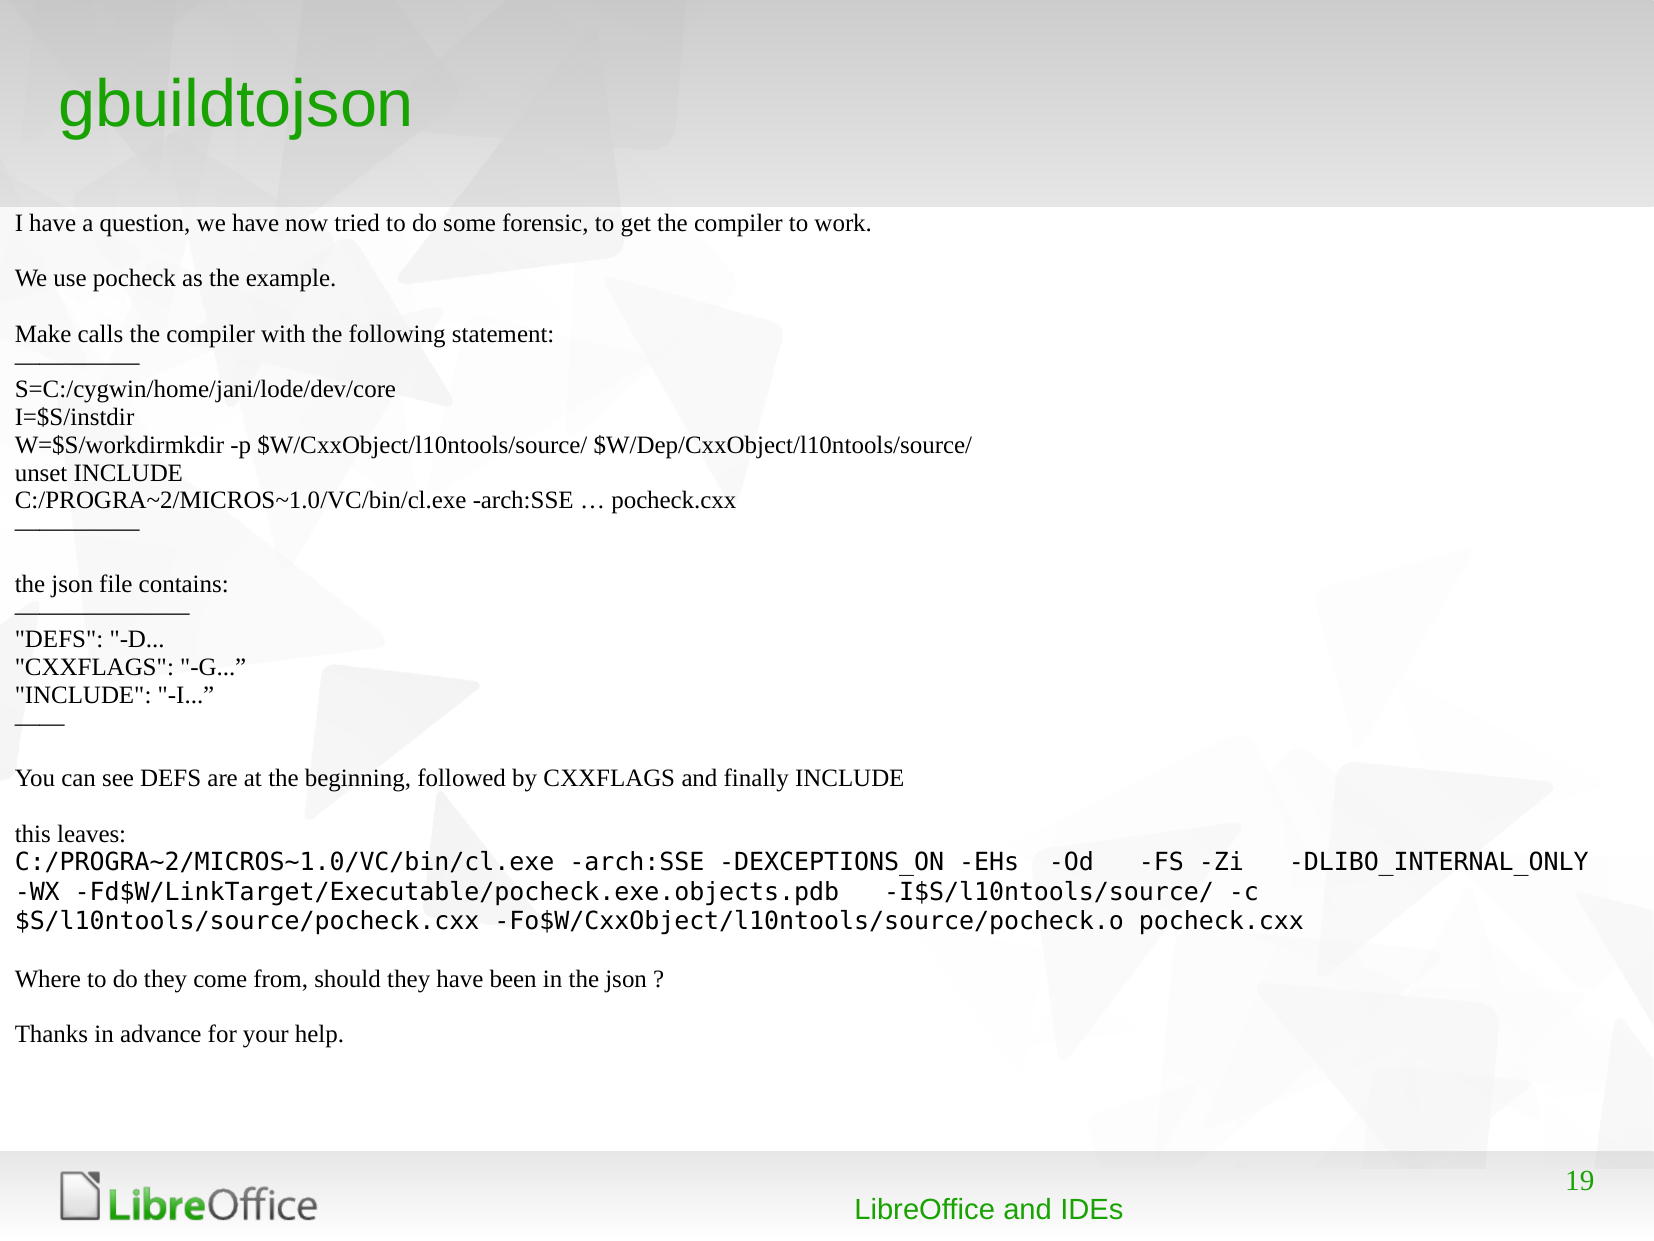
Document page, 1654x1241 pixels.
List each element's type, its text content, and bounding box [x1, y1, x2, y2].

picture [41, 1152, 337, 1240]
picture [915, 548, 1654, 1169]
title gbuildtojson [59, 29, 1595, 178]
text_box I have a question, we have now tried to do some forensic, to get the compiler to work. We use pocheck as the example. Make calls the compiler with the following statement: ————— S=C:/cygwin/home/jani/lode/dev/core I=$S/instdir W=$S/workdirmkdir -p $W/CxxObject/l10ntools/source/ $W/Dep/CxxObject/l10ntools/source/ unset INCLUDE C:/PROGRA~2/MICROS~1.0/VC/bin/cl.exe -arch:SSE … pocheck.cxx ————— the json file contains: ——————— "DEFS": "-D... "CXXFLAGS": "-G...” "INCLUDE": "-I...” —— You can see DEFS are at the beginning, followed by CXXFLAGS and finally INCLUDE this leaves: C:/PROGRA~2/MICROS~1.0/VC/bin/cl.exe -arch:SSE -DEXCEPTIONS_ON -EHs -Od -FS -Zi -DLIBO_INTERNAL_ONLY -WX -Fd$W/LinkTarget/Executable/pocheck.exe.objects.pdb -I$S/l10ntools/source/ -c $S/l10ntools/source/pocheck.cxx -Fo$W/CxxObject/l10ntools/source/pocheck.o pocheck.cxx Where to do they come from, should they have been in the json ? Thanks in advance for your help. [0, 201, 1635, 1048]
picture [0, 0, 783, 201]
